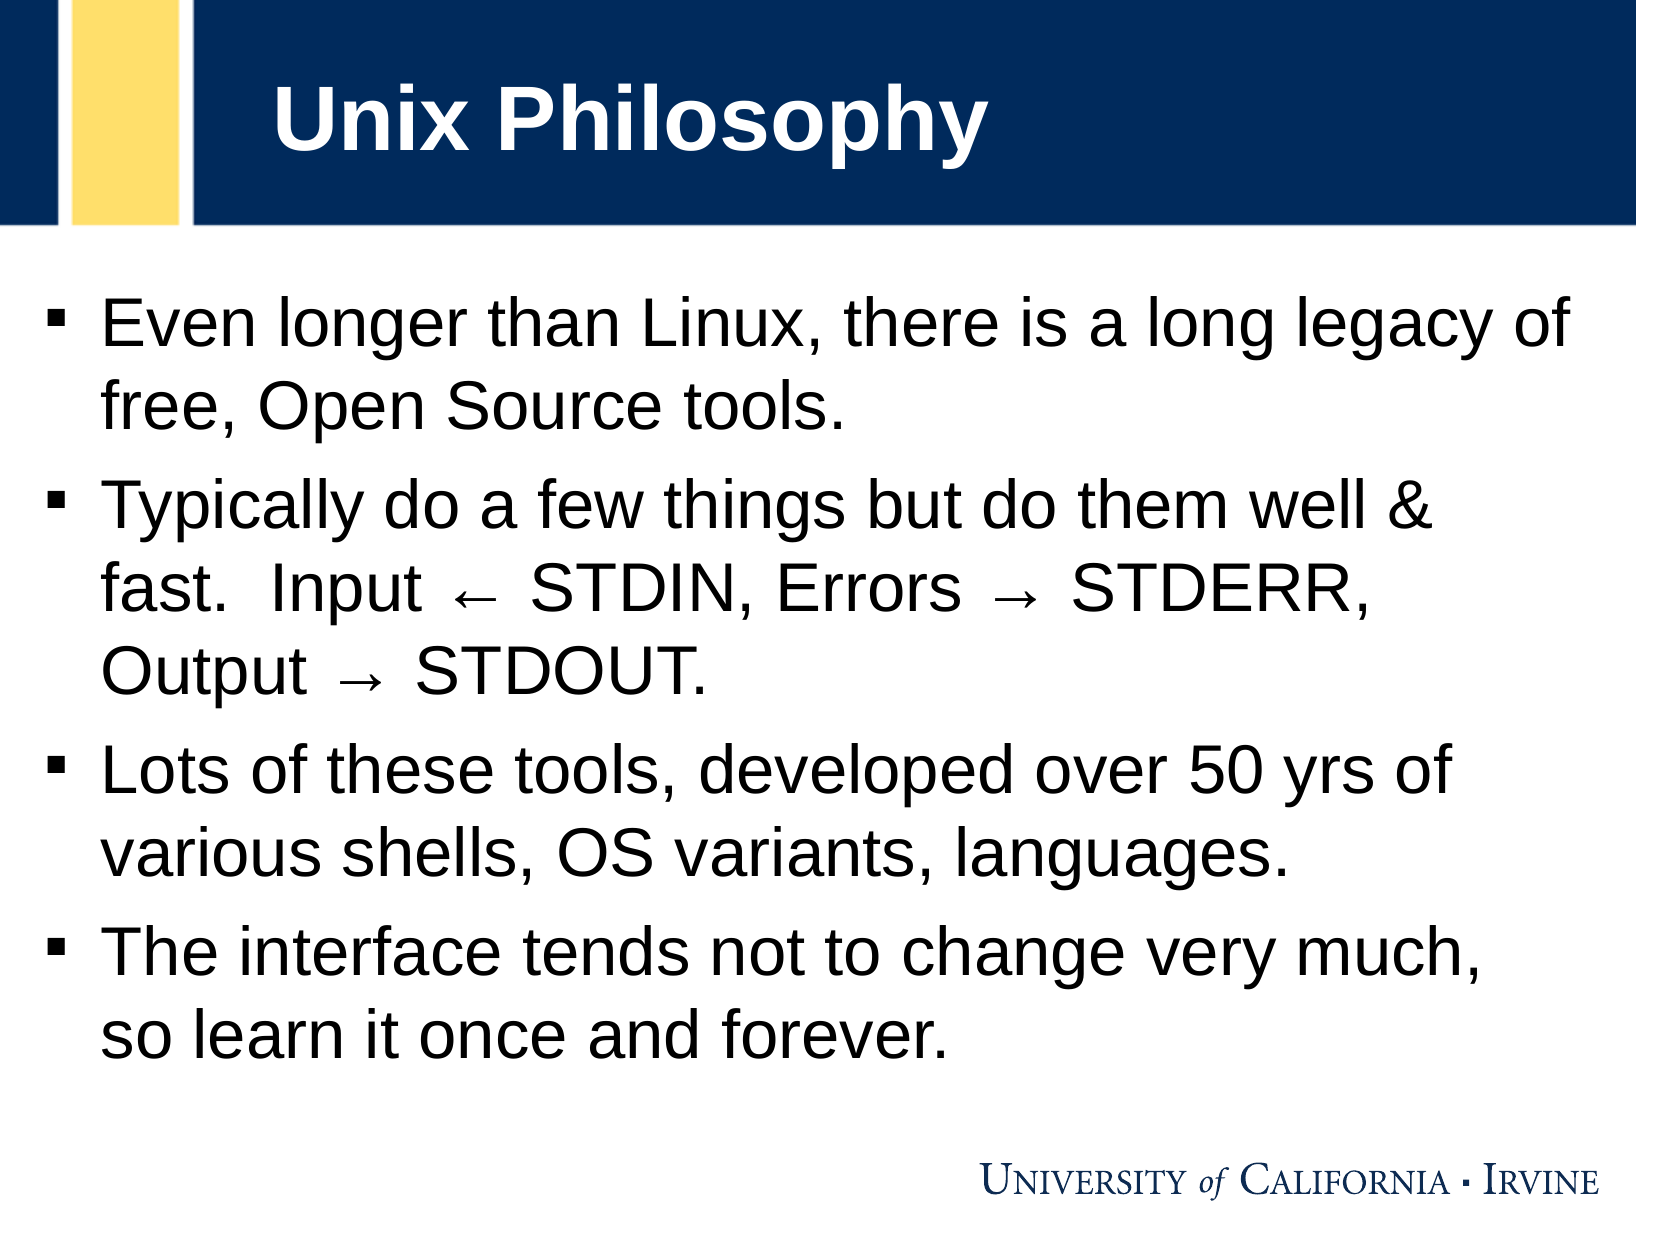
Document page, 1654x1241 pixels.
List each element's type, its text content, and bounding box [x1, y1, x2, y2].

picture [0, 0, 1636, 1241]
subtitle [39, 268, 1615, 1130]
text_box Even longer than Linux, there is a long legacy of free, Open Source tools. Typically do a few things but do them well & fast. Input ← STDIN, Errors → STDERR, Output → STDOUT. Lots of these tools, developed over 50 yrs of various shells, OS variants, languages. The interface tends not to change very much, so learn it once and forever. [15, 270, 1591, 1216]
title Unix Philosophy [257, 0, 1654, 228]
